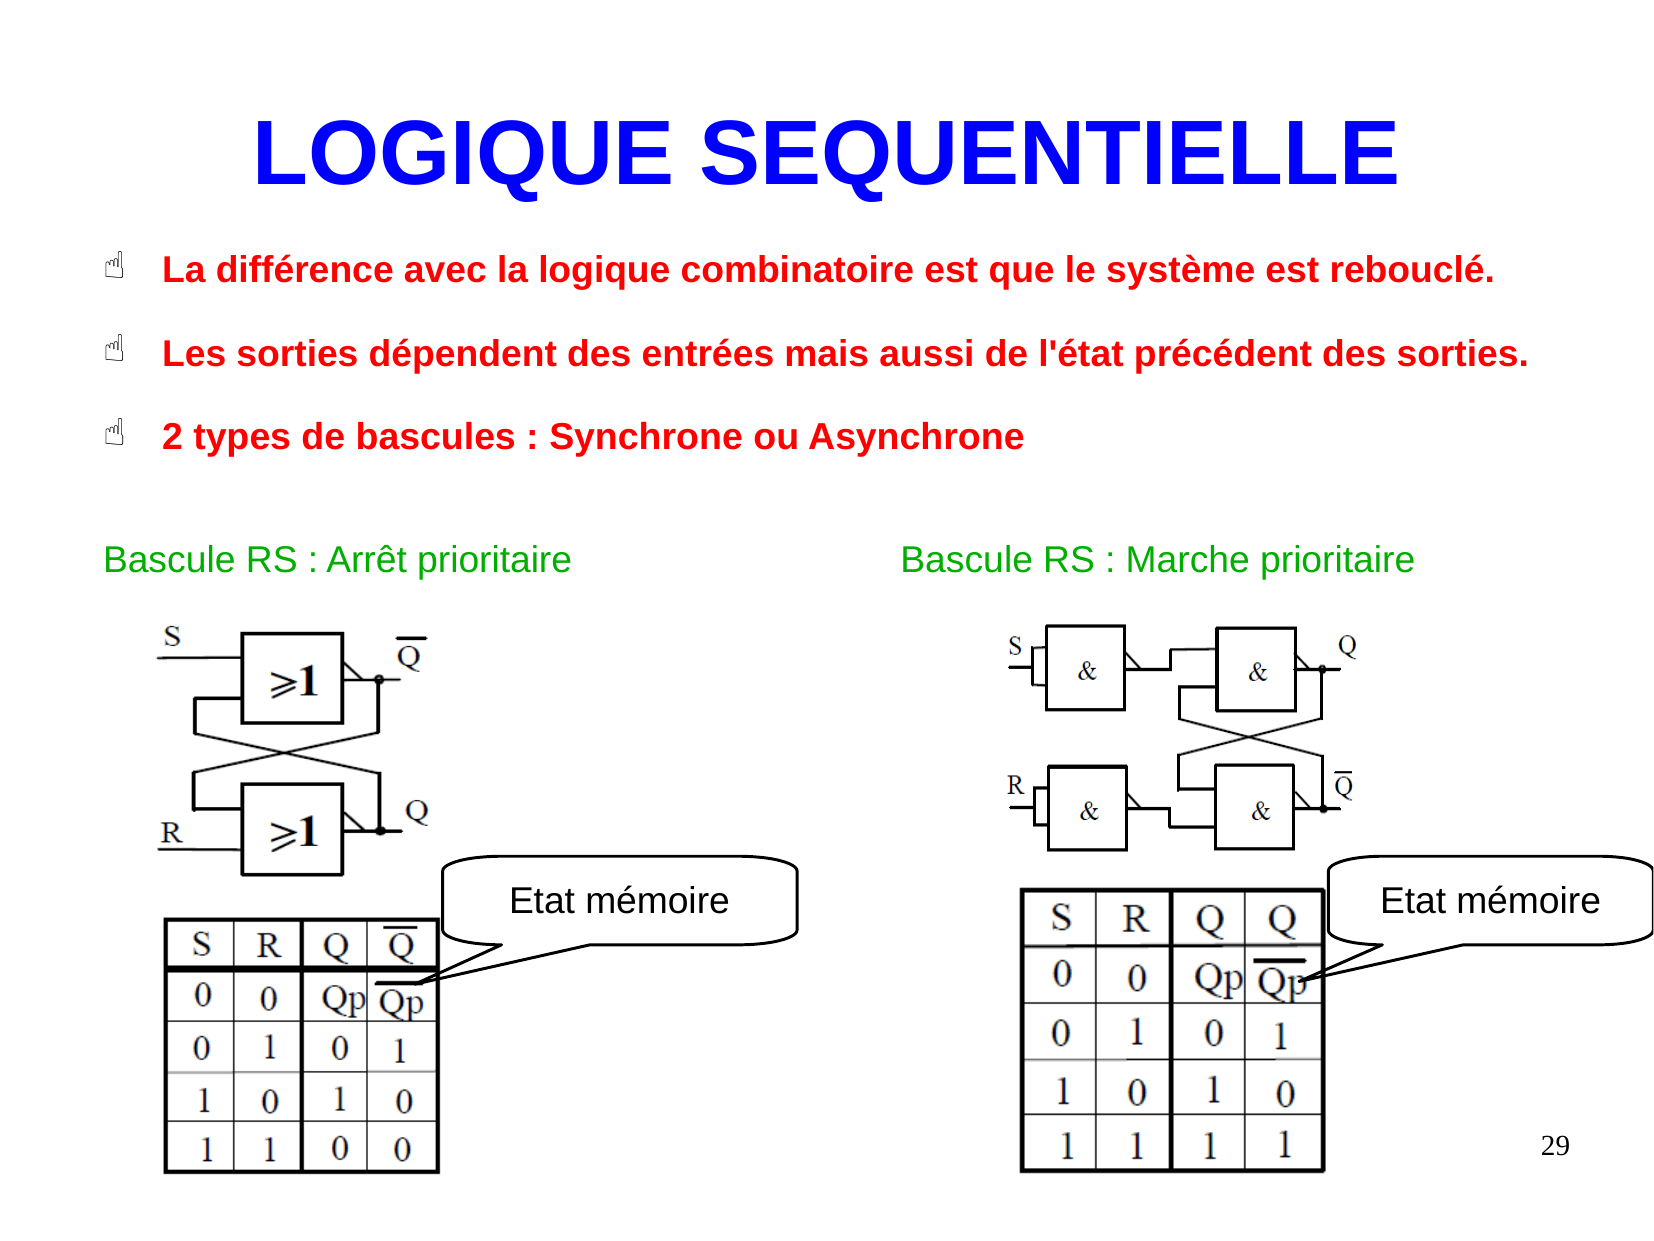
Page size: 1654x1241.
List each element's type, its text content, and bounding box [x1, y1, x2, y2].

picture [1003, 668, 1359, 857]
text_box Etat mémoire [414, 856, 798, 985]
text_box Etat mémoire [1298, 856, 1654, 982]
picture [161, 915, 443, 1177]
text_box La différence avec la logique combinatoire est que le système est rebouclé. Les sorties dépendent des entrées mais aussi de l'état précédent des sorties. 2 types de bascules : Synchrone ou Asynchrone [58, 241, 1595, 628]
text_box Bascule RS : Arrêt prioritaire [88, 531, 650, 666]
picture [147, 666, 443, 886]
picture [1017, 885, 1329, 1178]
text_box Bascule RS : Marche prioritaire [885, 531, 1447, 668]
title LOGIQUE SEQUENTIELLE [0, 49, 1654, 257]
